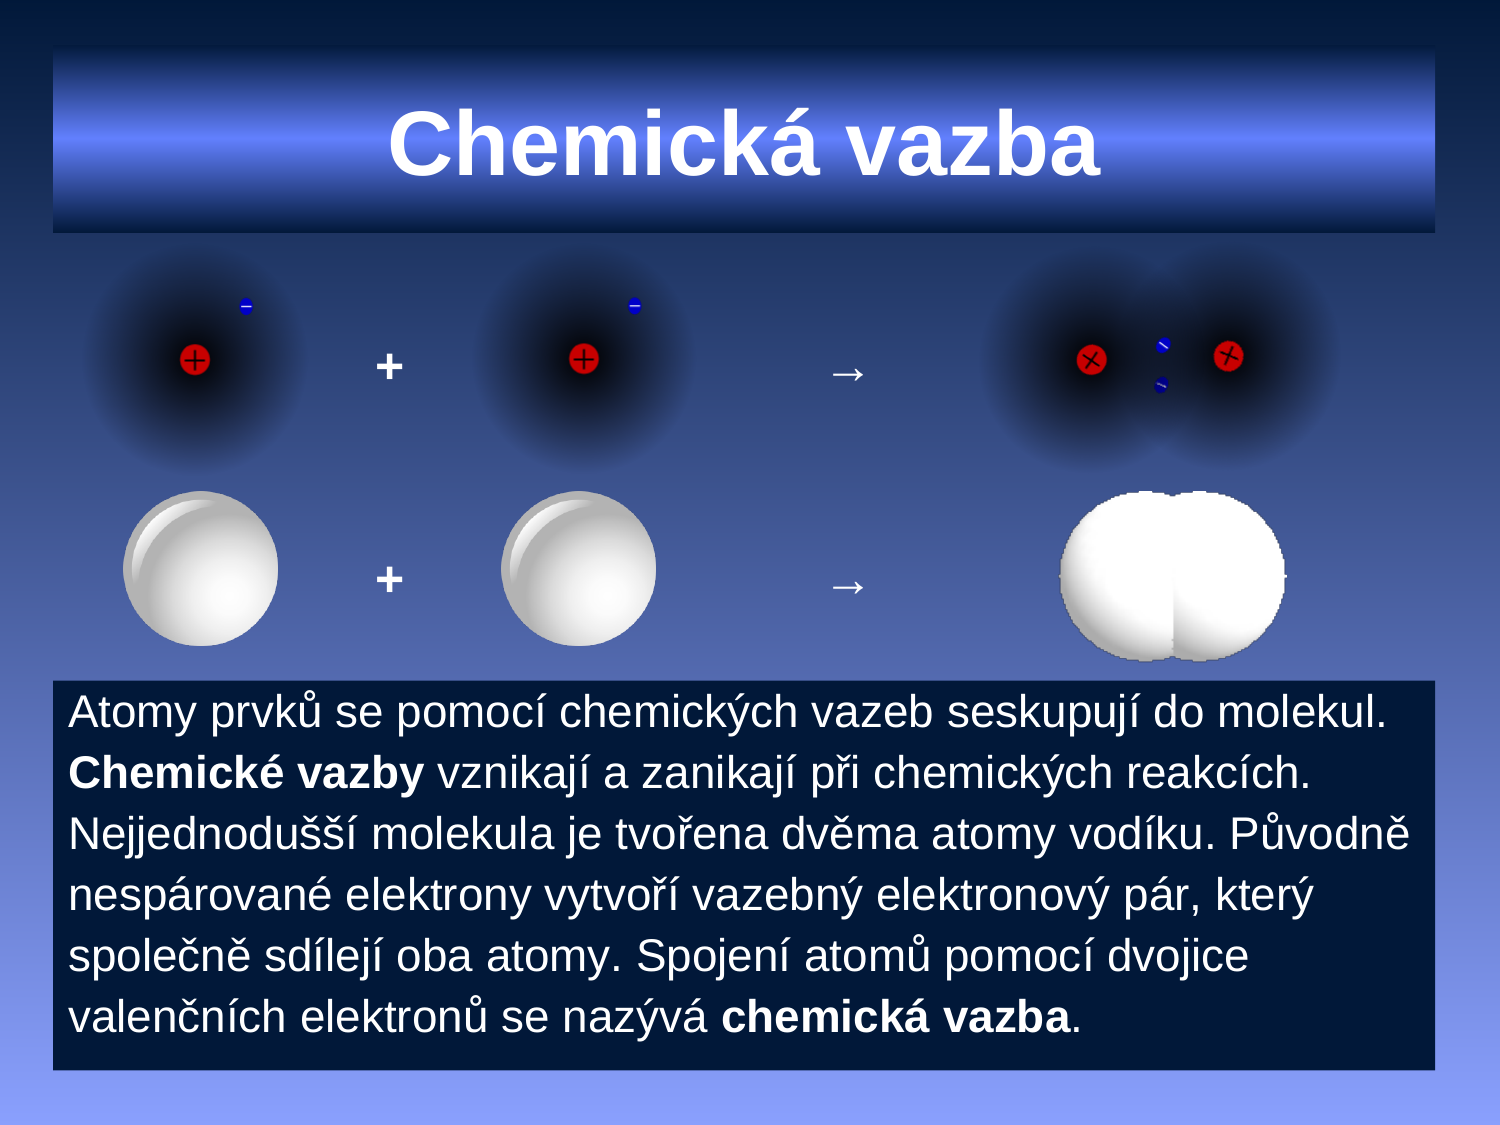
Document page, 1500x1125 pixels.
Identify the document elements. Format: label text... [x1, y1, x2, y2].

text_box [76, 243, 309, 476]
title Chemická vazba [53, 45, 1436, 233]
list Atomy prvků se pomocí chemických vazeb seskupují do molekul. Chemické vazby vznikají a zanikají při chemických reakcích. Nejjednodušší molekula je tvořena dvěma atomy vodíku. Původně nespárované elektrony vytvoří vazebný elektronový pár, který společně sdílejí oba atomy. Spojení atomů pomocí dvojice valenčních elektronů se nazývá chemická vazba. [53, 680, 1436, 1071]
text_box → [809, 326, 890, 402]
text_box + [360, 538, 420, 615]
picture [466, 243, 697, 474]
text_box → [809, 538, 908, 615]
picture [123, 491, 278, 646]
picture [929, 198, 1382, 664]
text_box + [360, 326, 419, 402]
picture [501, 491, 656, 646]
